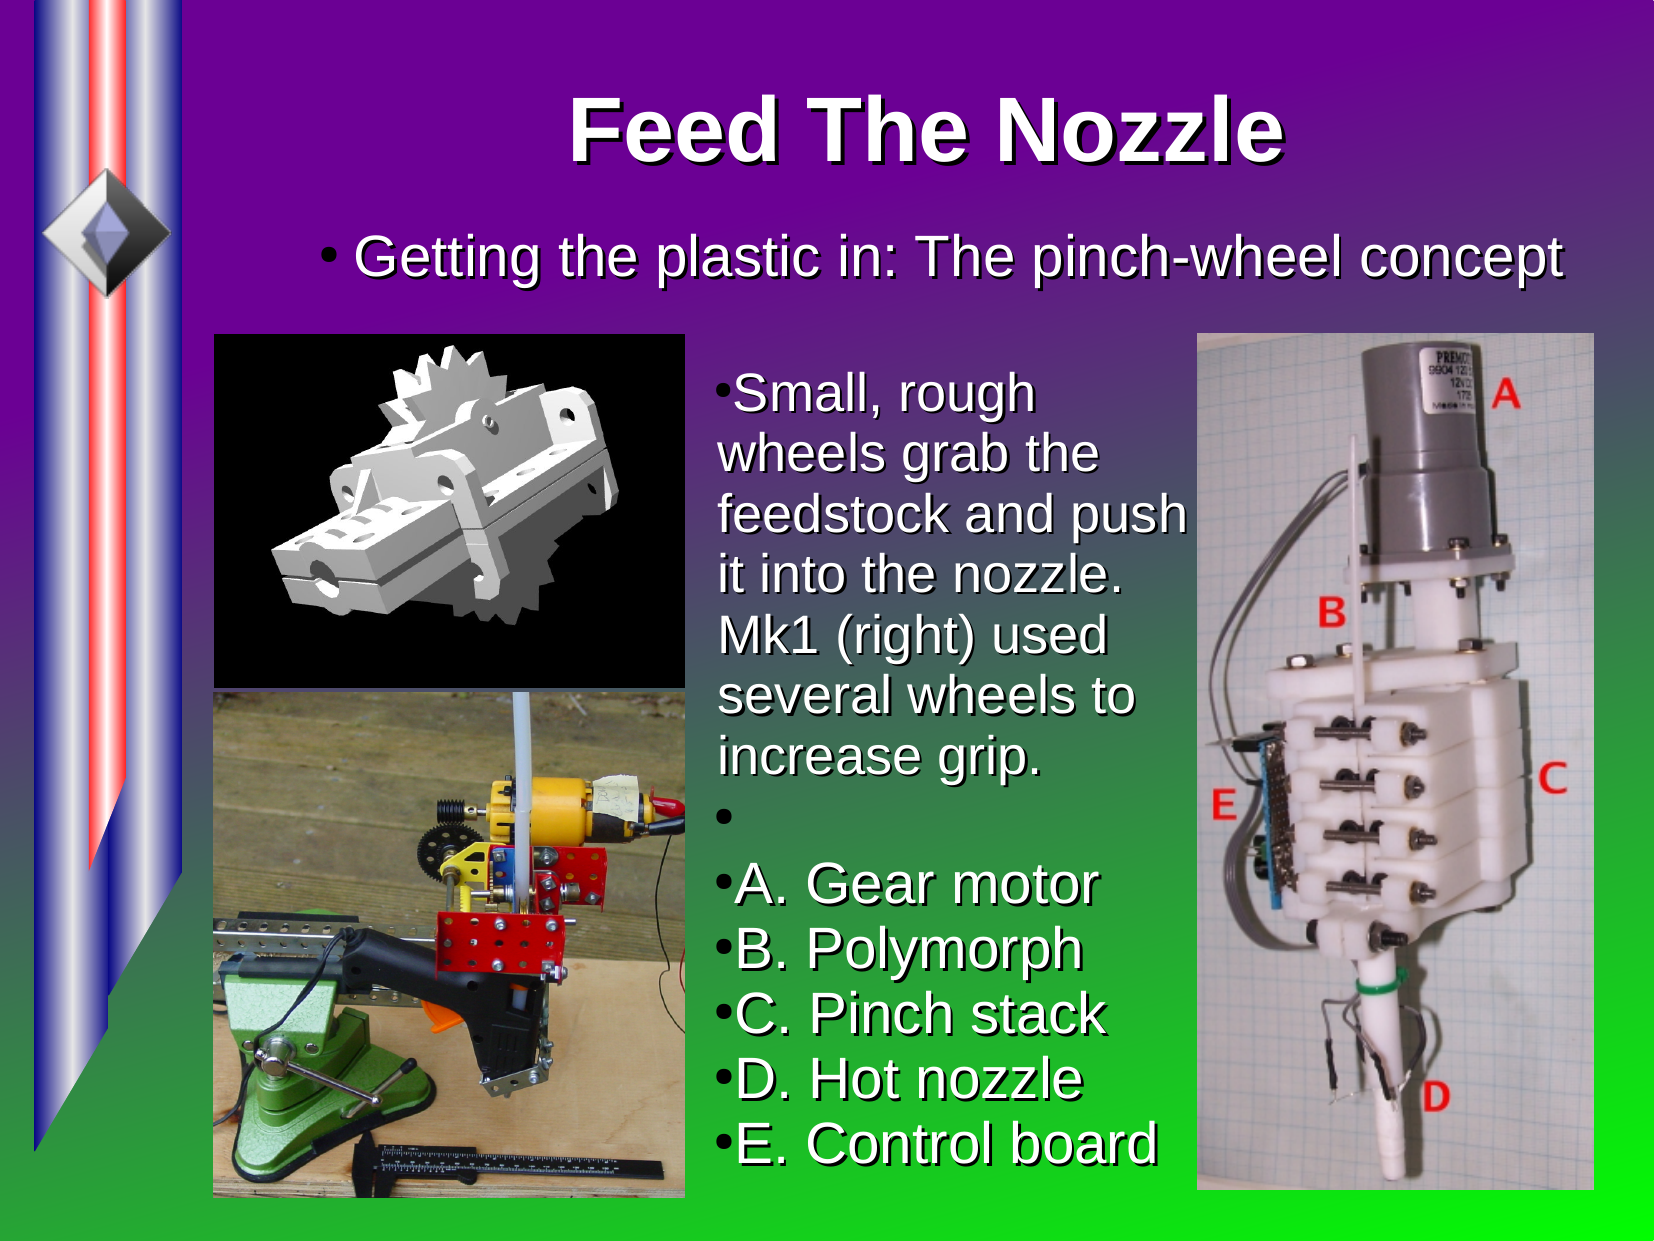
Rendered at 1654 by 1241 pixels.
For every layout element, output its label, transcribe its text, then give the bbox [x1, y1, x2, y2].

picture [40, 165, 174, 299]
picture [214, 334, 685, 689]
picture [213, 692, 685, 1198]
text_box Small, rough wheels grab the feedstock and push it into the nozzle. Mk1 (right) used several wheels to increase grip. A. Gear motor B. Polymorph C. Pinch stack D. Hot nozzle E. Control board [690, 337, 1194, 1200]
text_box Getting the plastic in: The pinch-wheel concept [214, 194, 1600, 319]
title Feed The Nozzle [196, 26, 1603, 234]
picture [1197, 333, 1594, 1190]
